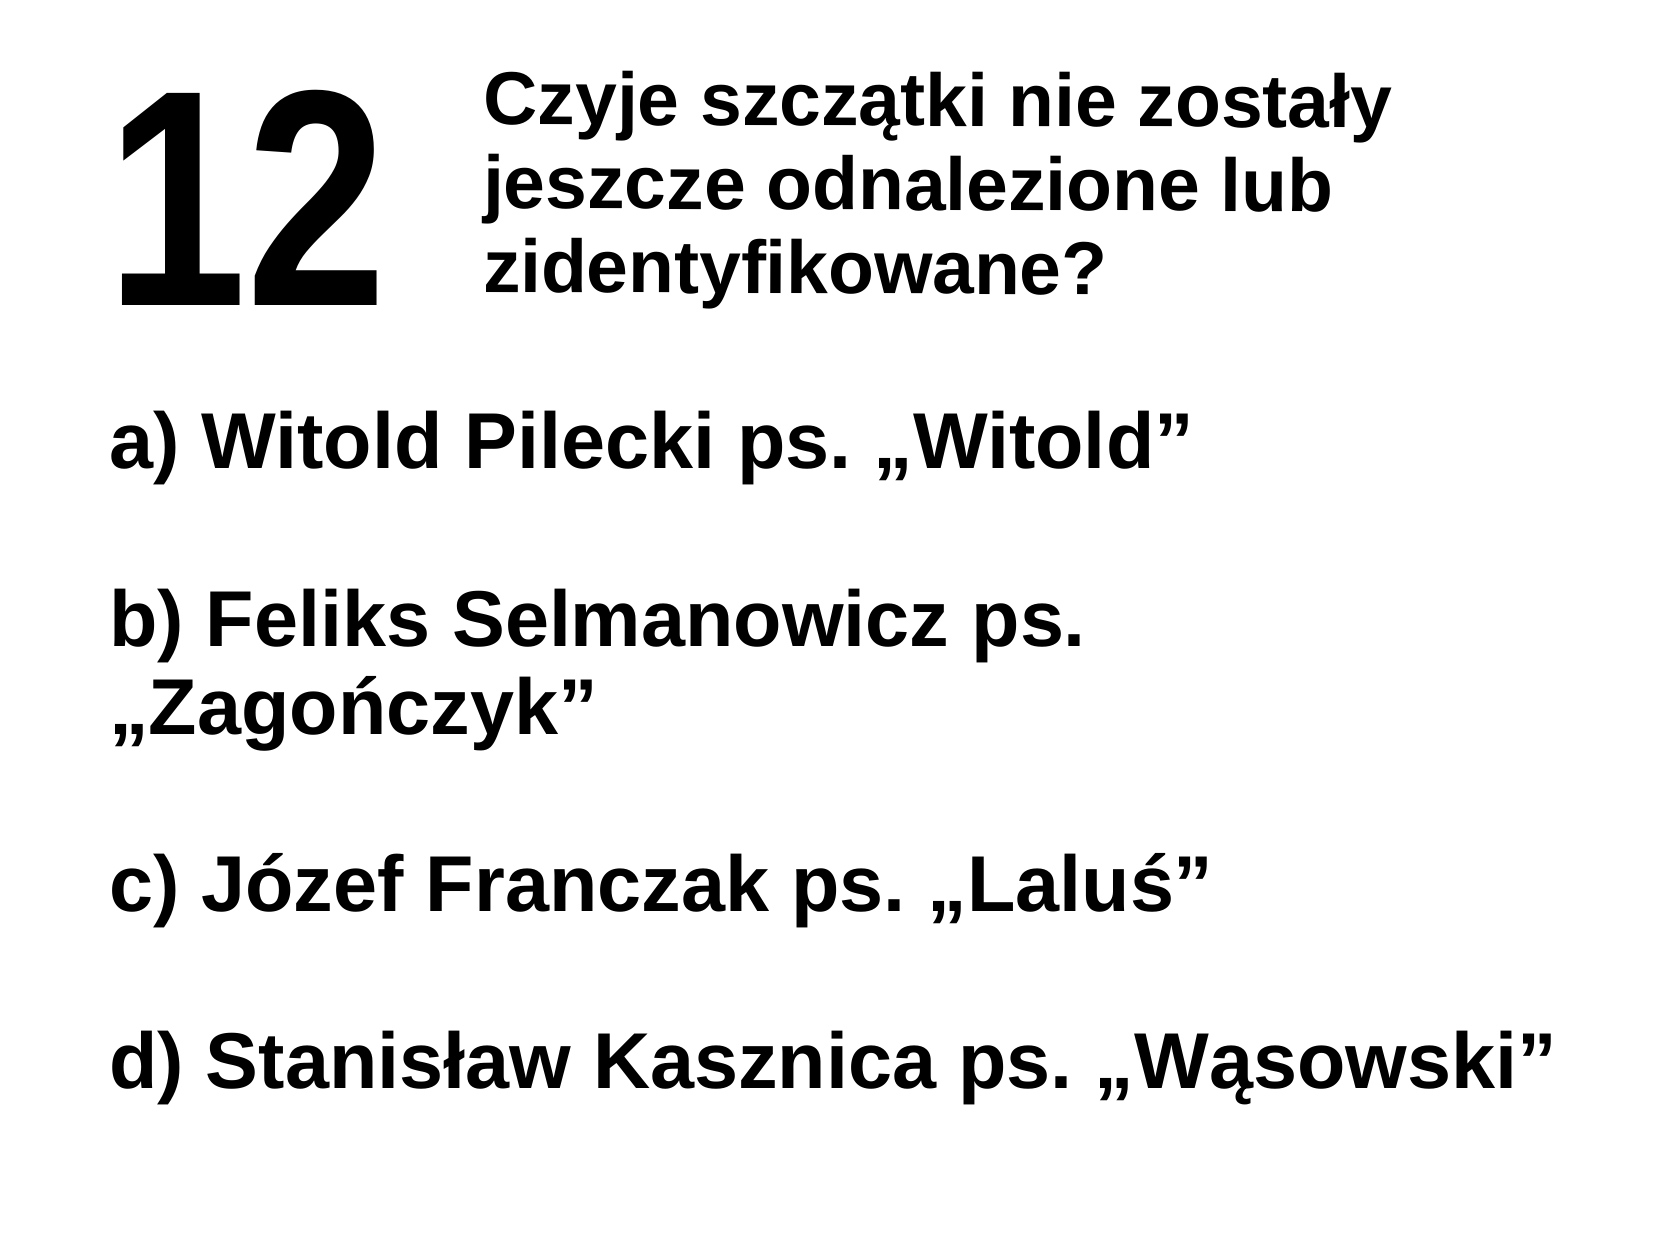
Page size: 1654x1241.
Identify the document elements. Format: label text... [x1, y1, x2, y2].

text_box 12 [8, 9, 485, 308]
text_box a) Witold Pilecki ps. „Witold” b) Feliks Selmanowicz ps. „Zagończyk” c) Józef Franczak ps. „Laluś” d) Stanisław Kasznica ps. „Wąsowski” [94, 389, 1607, 1241]
text_box Czyje szczątki nie zostały jeszcze odnalezione lub zidentyfikowane? [482, 56, 1615, 372]
